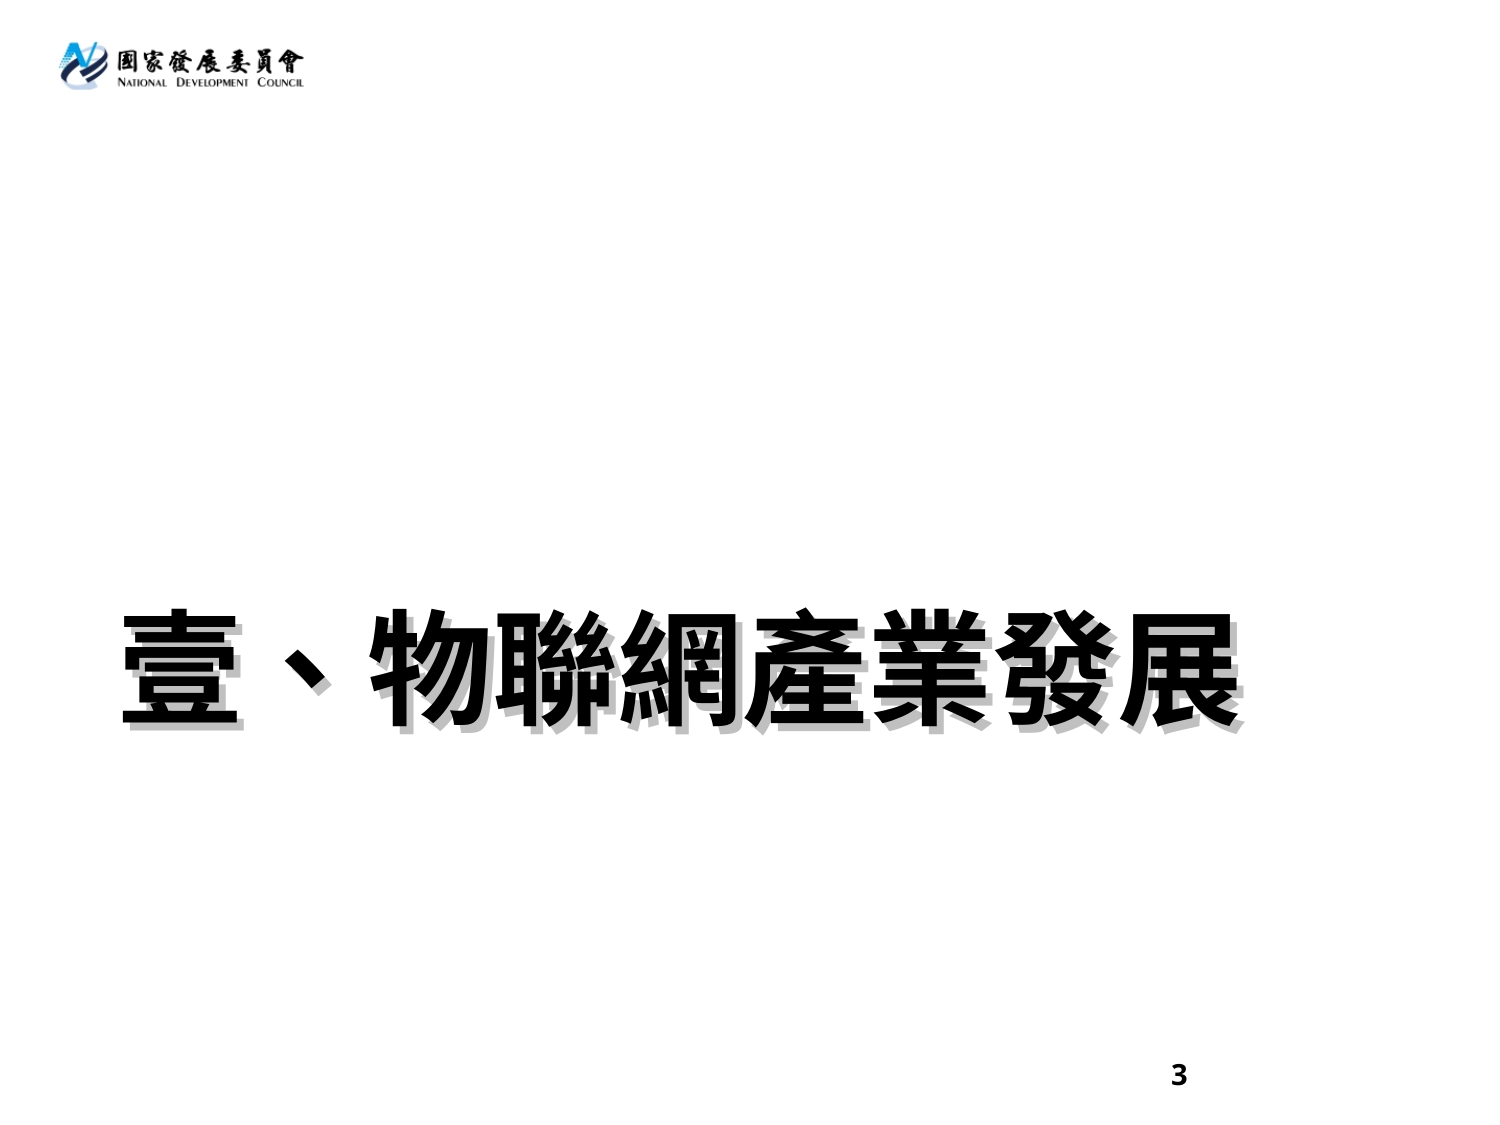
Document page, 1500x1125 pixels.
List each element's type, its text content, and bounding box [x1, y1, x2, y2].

title 壹、物聯網產業發展 [102, 280, 1397, 749]
text_box 3 [1156, 1045, 1500, 1106]
